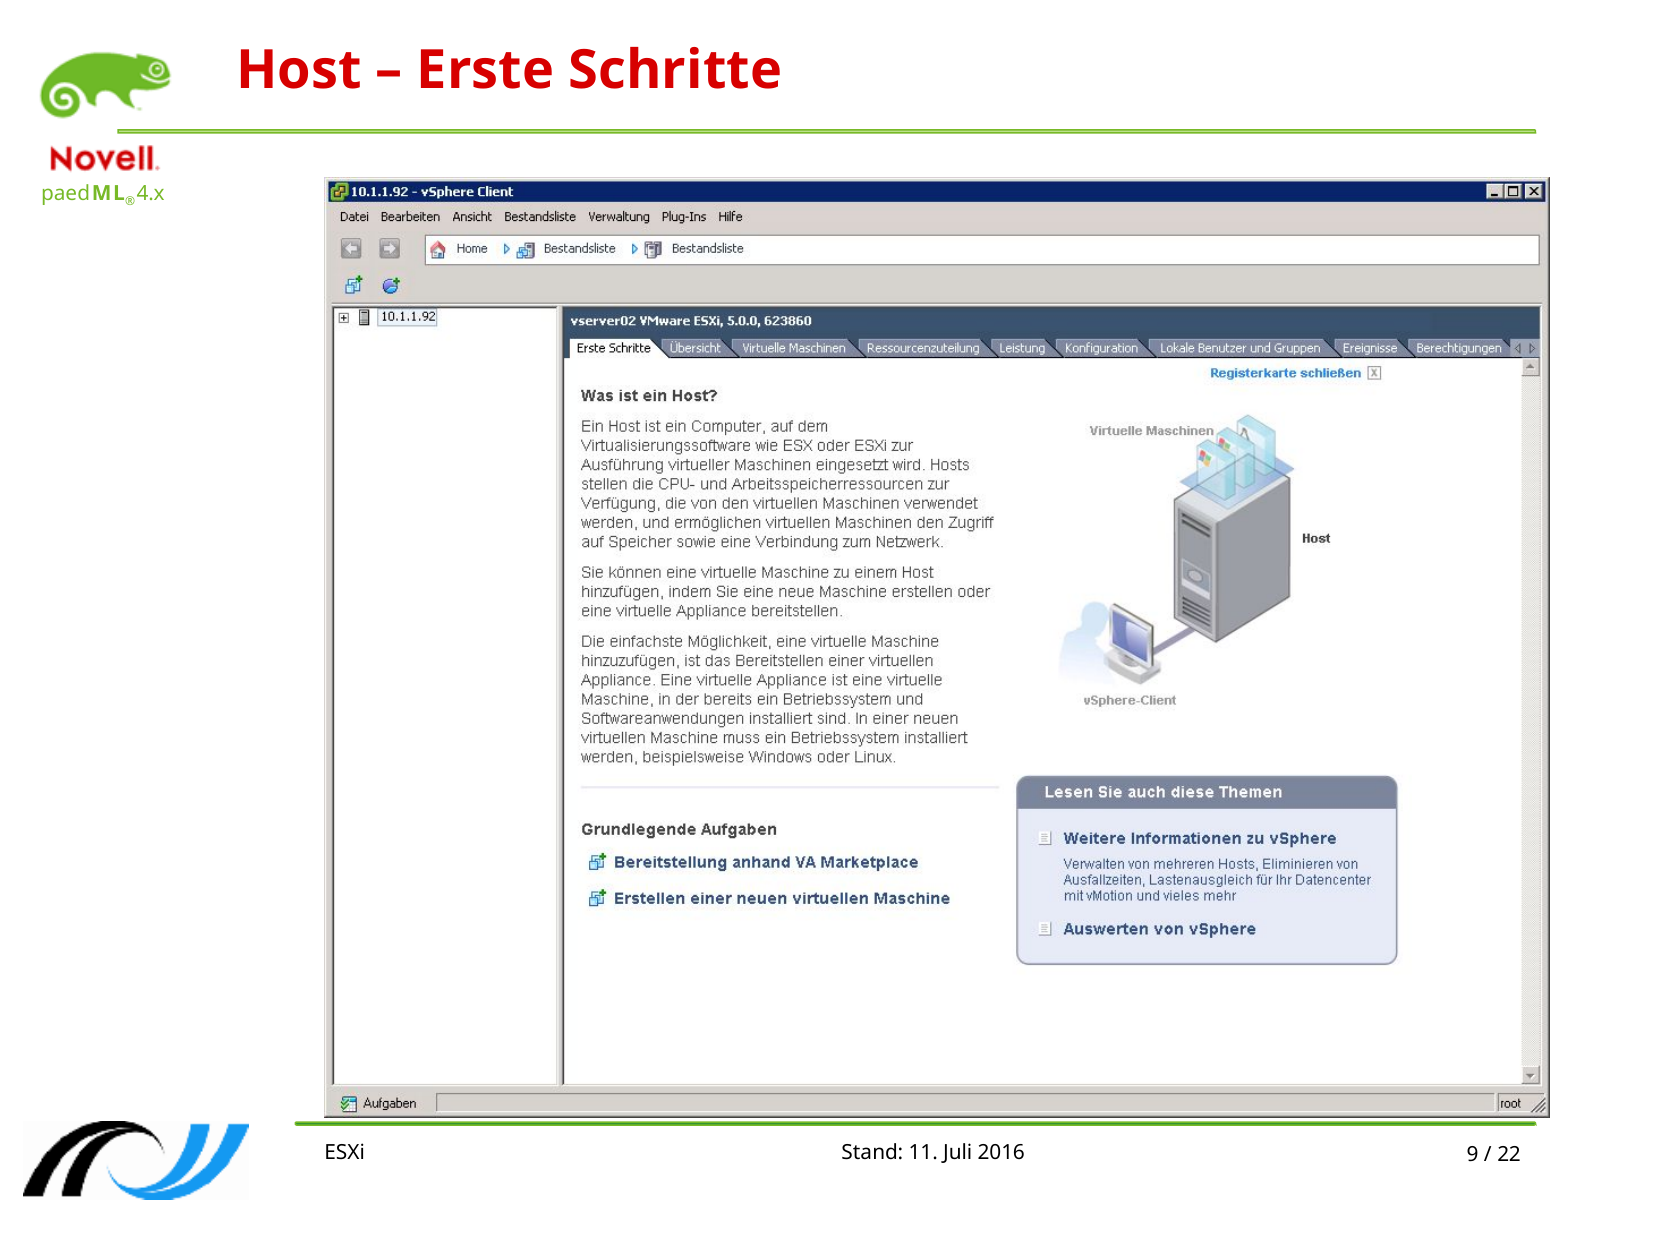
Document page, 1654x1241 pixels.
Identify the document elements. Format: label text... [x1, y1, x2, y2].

picture [26, 35, 184, 193]
title Host – Erste Schritte [236, 17, 1536, 119]
picture [324, 177, 1550, 1118]
picture [23, 1121, 249, 1200]
